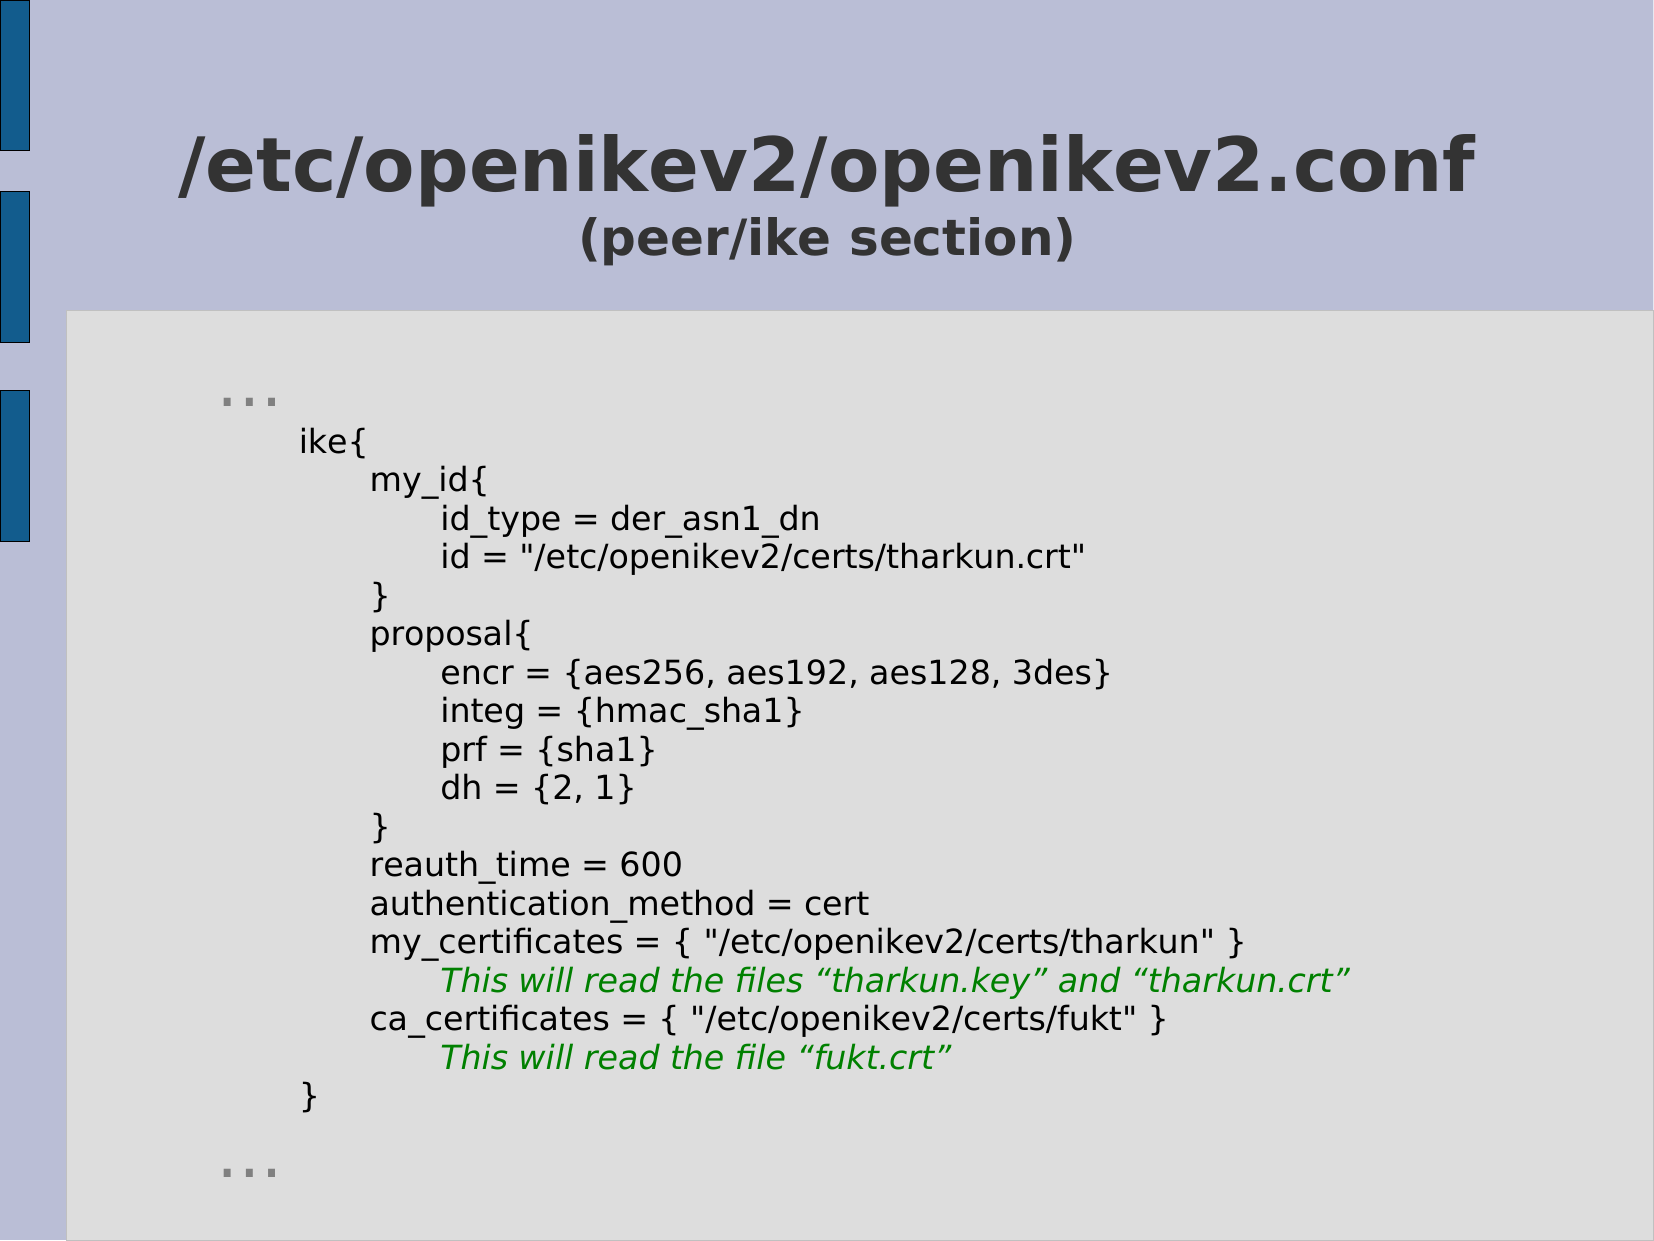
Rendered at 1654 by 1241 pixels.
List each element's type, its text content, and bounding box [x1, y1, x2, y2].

list … ike{ my_id{ id_type = der_asn1_dn id = "/etc/openikev2/certs/tharkun.crt" } proposal{ encr = {aes256, aes192, aes128, 3des} integ = {hmac_sha1} prf = {sha1} dh = {2, 1} } reauth_time = 600 authentication_method = cert my_certificates = { "/etc/openikev2/certs/tharkun" } This will read the files “tharkun.key” and “tharkun.crt” ca_certificates = { "/etc/openikev2/certs/fukt" } This will read the file “fukt.crt” } … [121, 344, 1534, 1194]
title /etc/openikev2/openikev2.conf (peer/ike section) [121, 91, 1534, 299]
